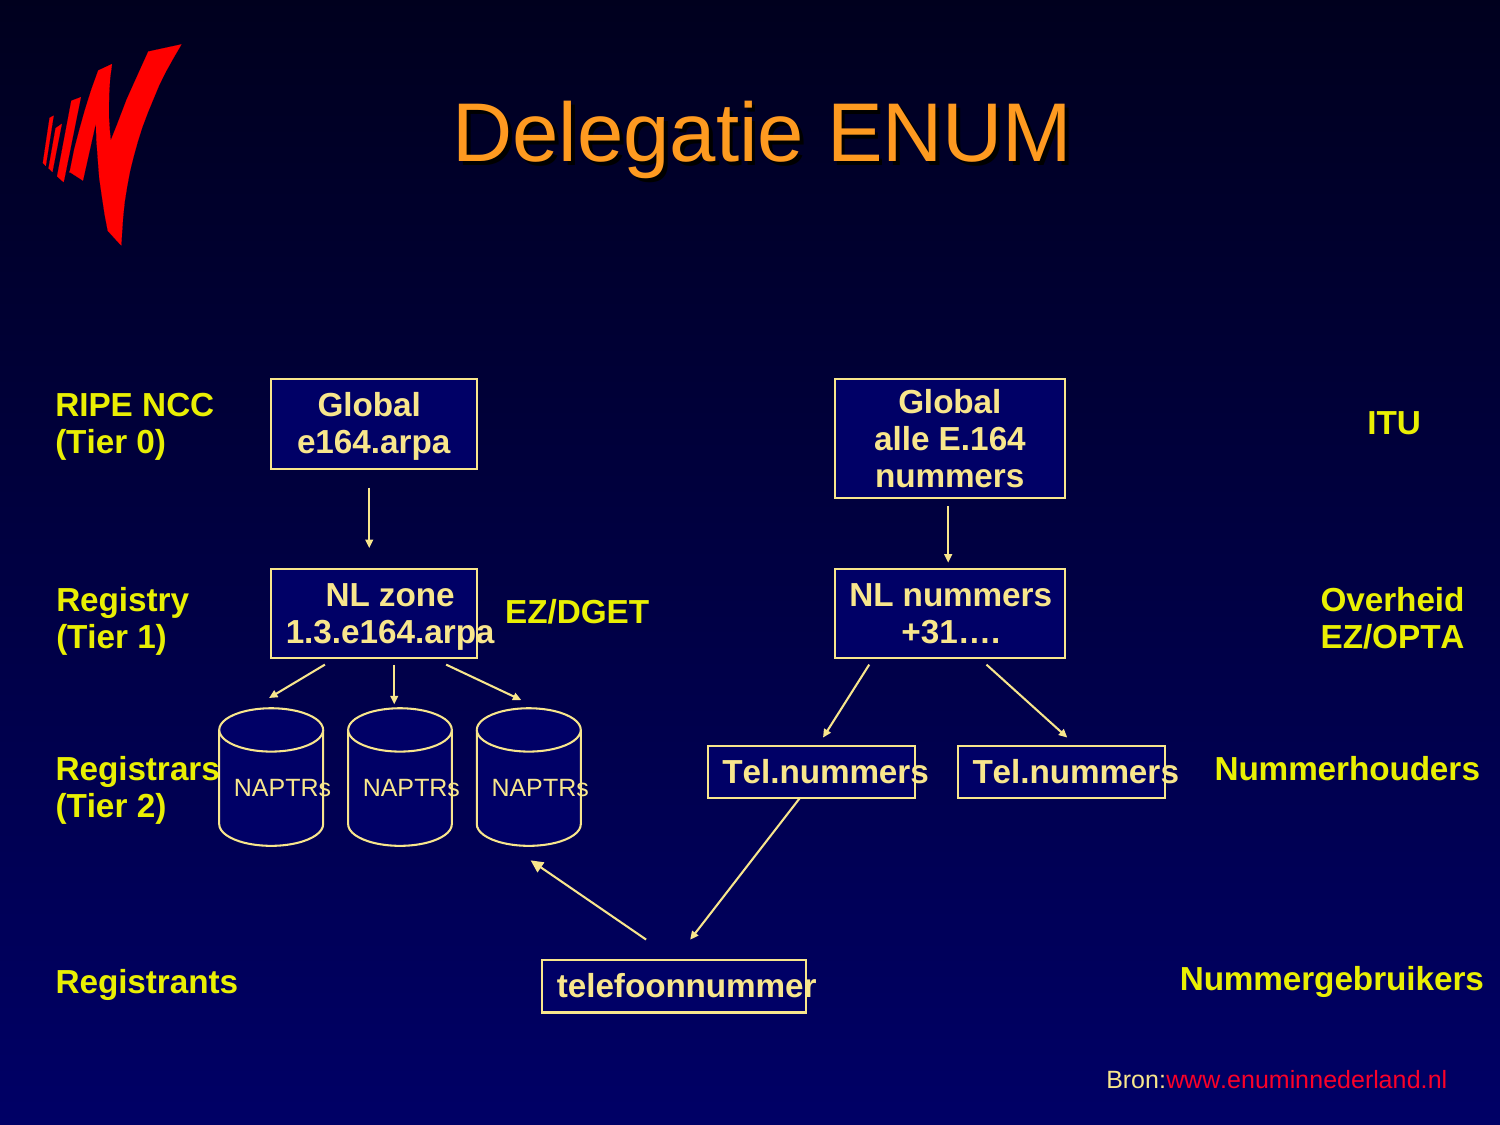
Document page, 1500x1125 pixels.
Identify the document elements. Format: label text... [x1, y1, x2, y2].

text_box NAPTRs [476, 708, 581, 846]
text_box NAPTRs [348, 708, 452, 846]
text_box ITU [1352, 397, 1436, 450]
text_box Bron:www.enuminnederland.nl [1091, 1058, 1477, 1103]
text_box Registrars (Tier 2) [40, 742, 236, 833]
text_box EZ/DGET [490, 586, 665, 639]
text_box Nummergebruikers [1164, 952, 1500, 1005]
text_box Tel.nummers [957, 745, 1166, 798]
text_box NL zone 1.3.e164.arpa [271, 568, 477, 659]
text_box NL nummers +31…. [834, 568, 1066, 659]
text_box Global alle E.164 nummers [834, 379, 1066, 498]
text_box Tel.nummers [707, 745, 916, 798]
text_box Global e164.arpa [271, 379, 477, 469]
text_box Registrants [40, 955, 254, 1009]
text_box Overheid EZ/OPTA [1305, 574, 1480, 664]
text_box NAPTRs [219, 708, 324, 846]
text_box RIPE NCC (Tier 0) [40, 379, 230, 469]
text_box telefoonnummer [542, 960, 806, 1013]
title Delegatie ENUM [200, 42, 1326, 231]
text_box Registry (Tier 1) [41, 574, 205, 664]
text_box Nummerhouders [1199, 742, 1496, 796]
